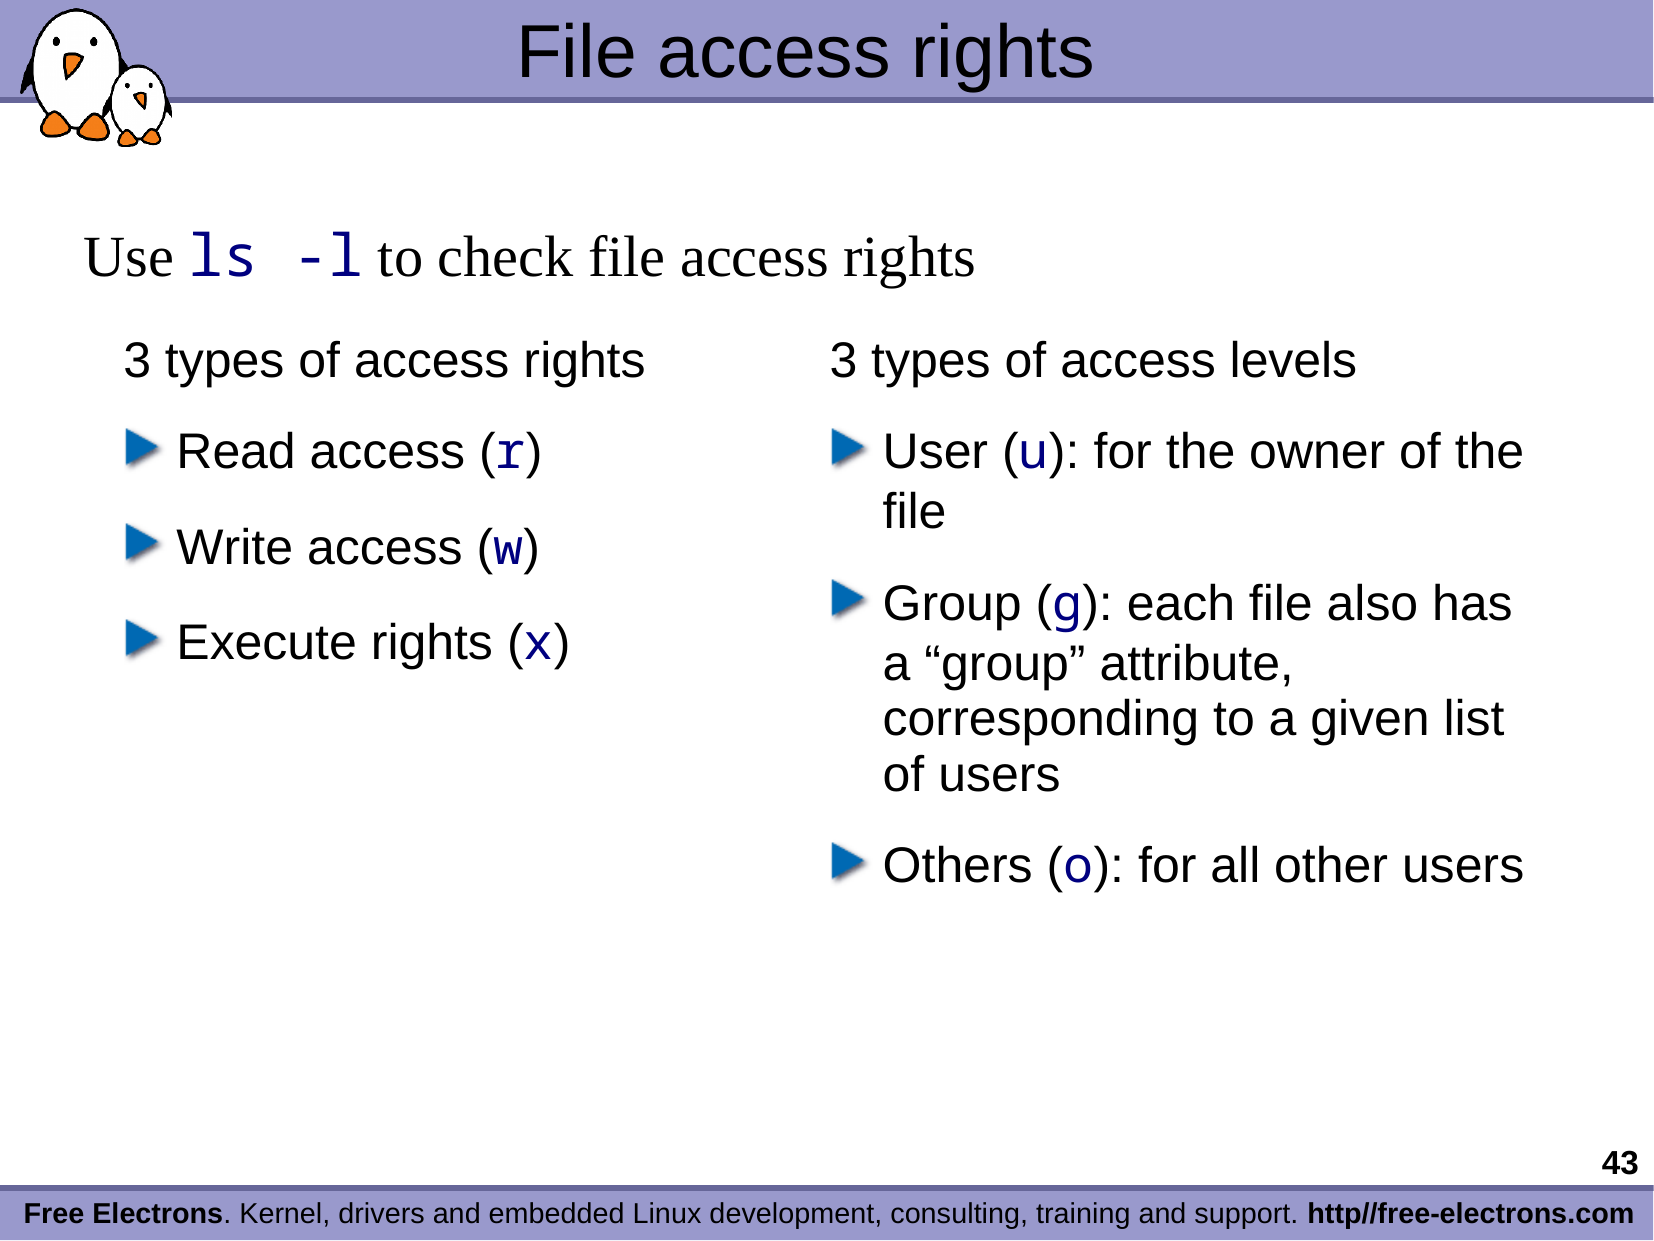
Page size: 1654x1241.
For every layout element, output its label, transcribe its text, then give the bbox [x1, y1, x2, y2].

text_box Use ls -l to check file access rights [65, 214, 1363, 295]
picture [20, 8, 172, 147]
list 3 types of access levels User (u): for the owner of the file Group (g): each file also has a “group” attribute, corresponding to a given list of users Others (o): for all other users [811, 332, 1542, 958]
list 3 types of access rights Read access (r) Write access (w) Execute rights (x) [105, 332, 822, 979]
title File access rights [60, 0, 1551, 103]
